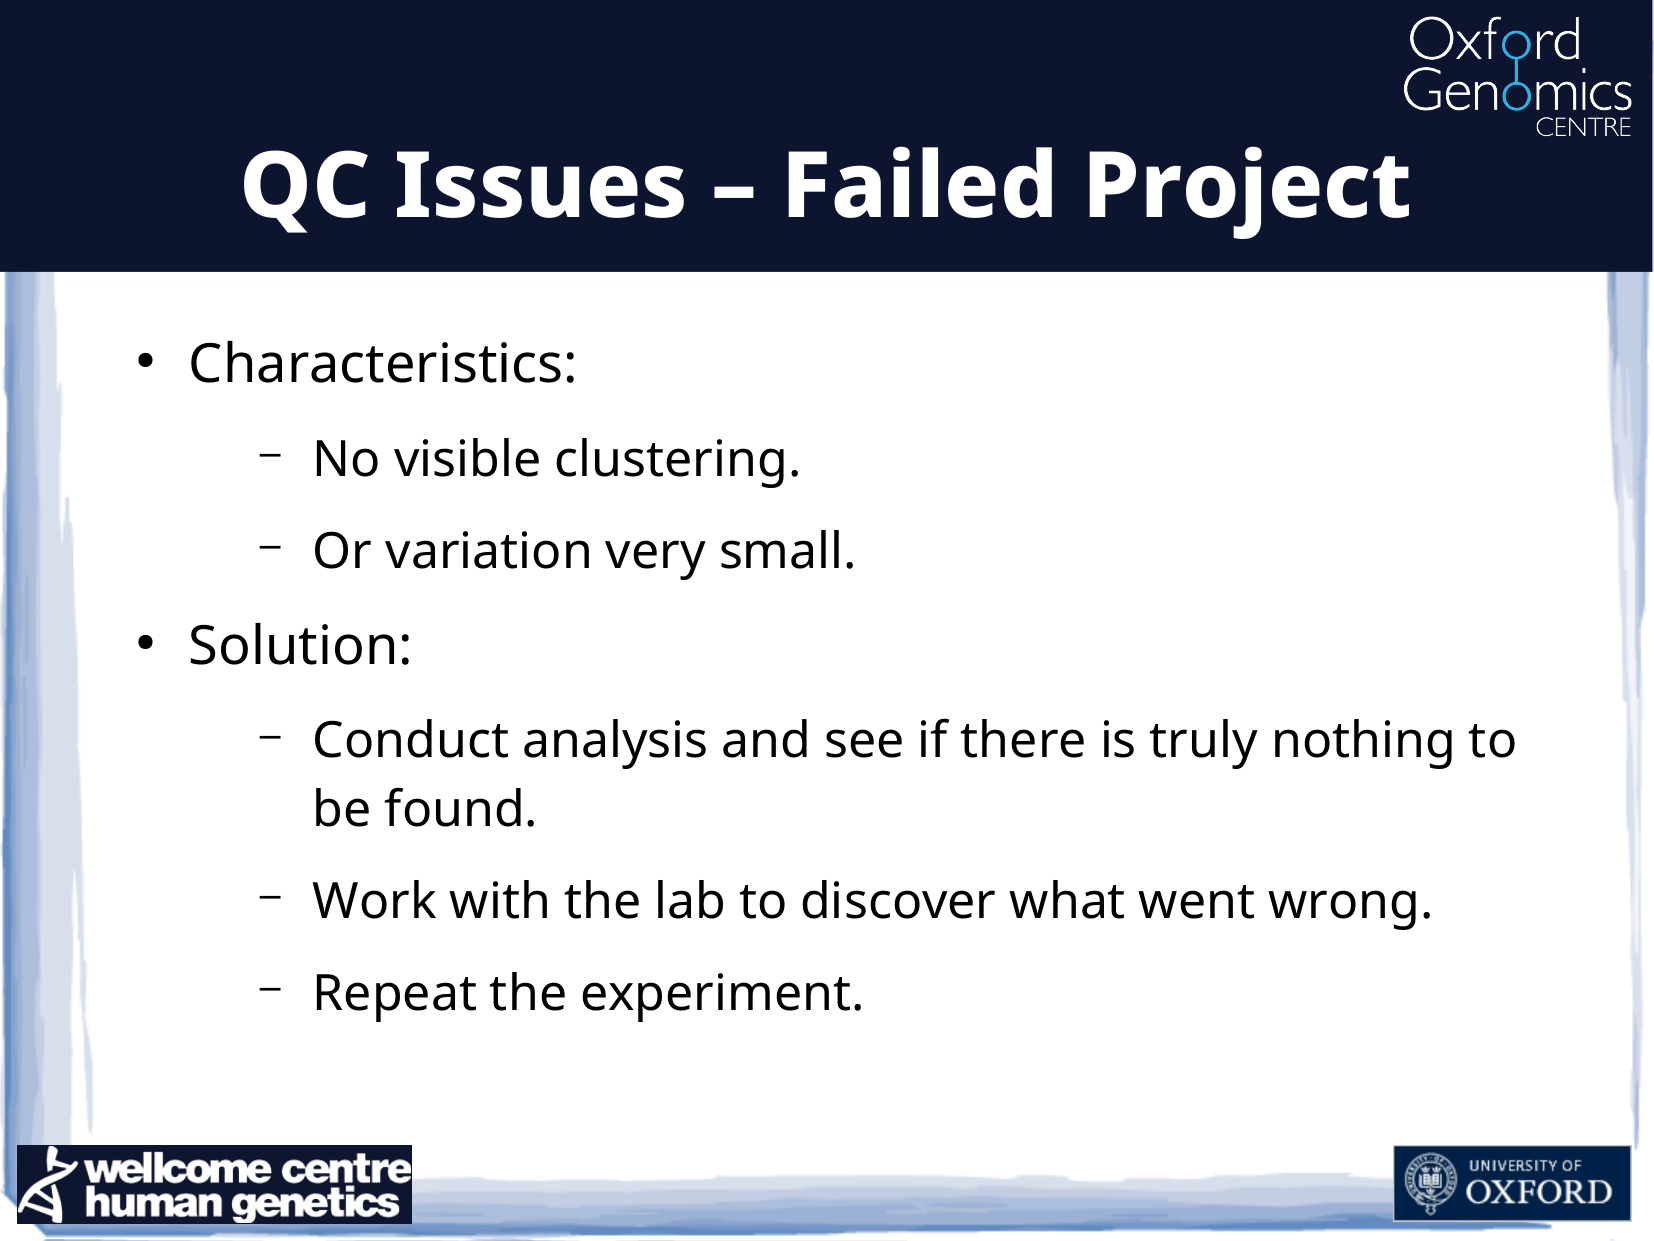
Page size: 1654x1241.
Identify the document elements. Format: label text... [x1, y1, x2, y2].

list Characteristics: No visible clustering. Or variation very small. Solution: Conduct analysis and see if there is truly nothing to be found. Work with the lab to discover what went wrong. Repeat the experiment. [118, 324, 1571, 1045]
title QC Issues – Failed Project [82, 78, 1571, 287]
picture [0, 0, 1654, 1241]
